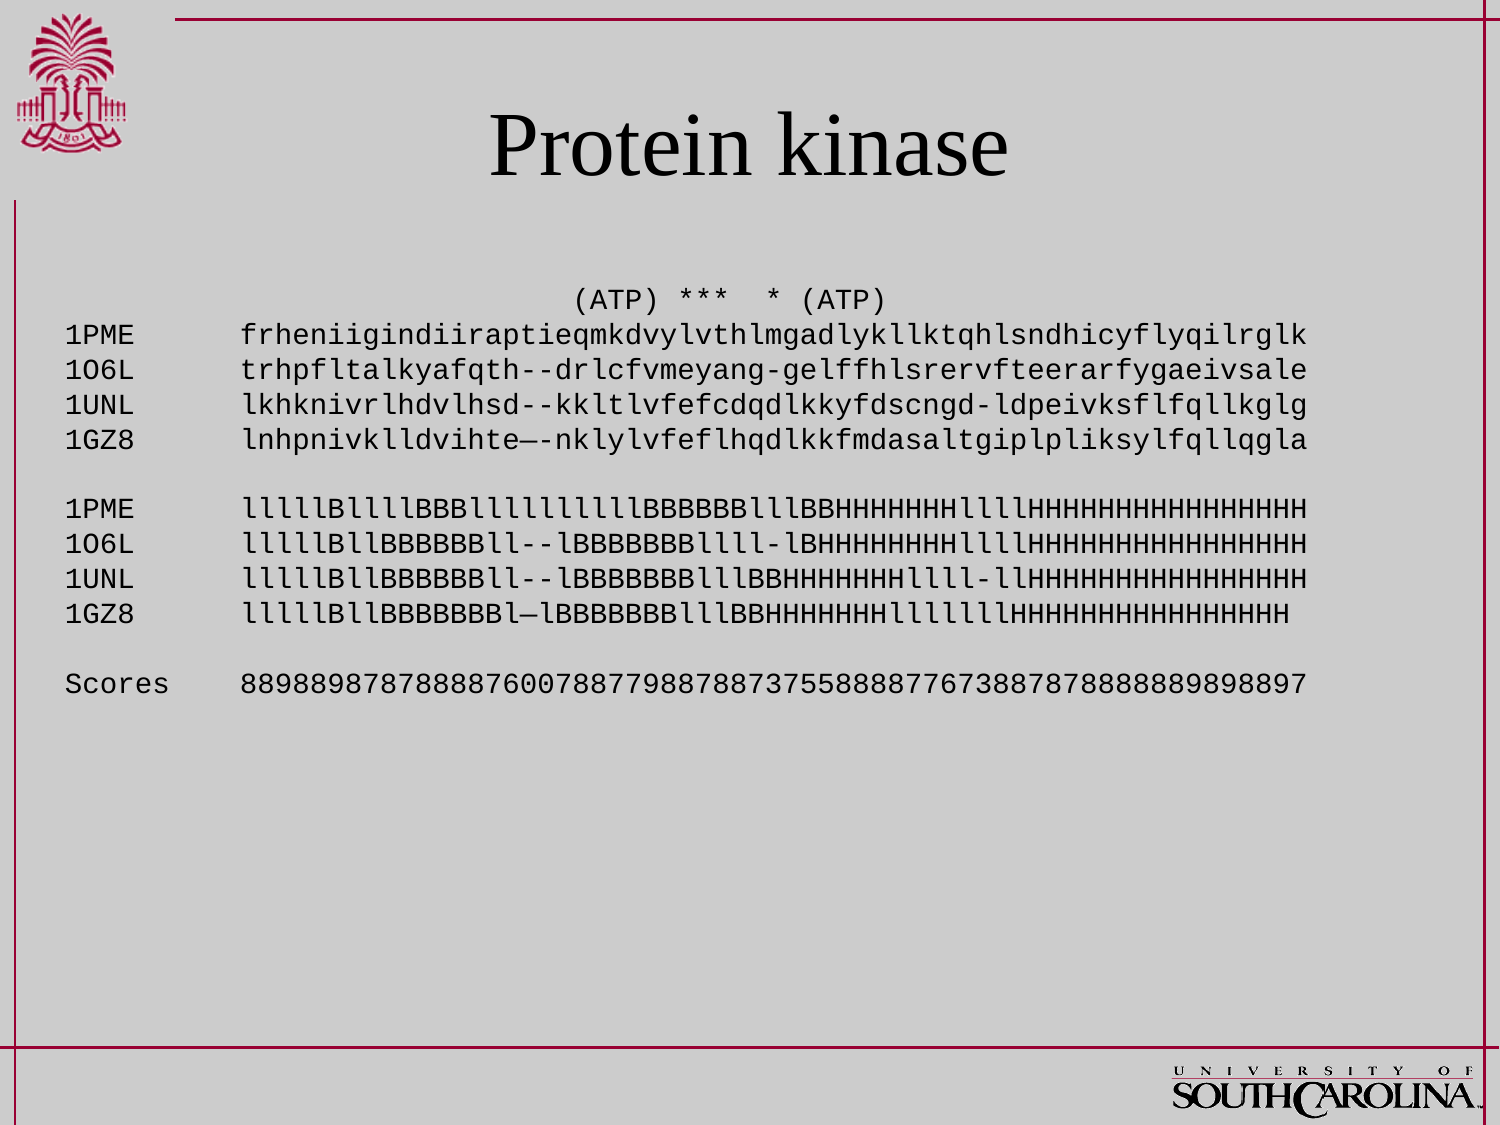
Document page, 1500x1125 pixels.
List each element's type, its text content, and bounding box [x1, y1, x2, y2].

picture [1162, 1049, 1483, 1125]
text_box (ATP) *** * (ATP)‏ 1PME frheniigindiiraptieqmkdvylvthlmgadlykllktqhlsndhicyflyqilrglk 1O6L trhpfltalkyafqth--drlcfvmeyang-gelffhlsrervfteerarfygaeivsale 1UNL lkhknivrlhdvlhsd--kkltlvfefcdqdlkkyfdscngd-ldpeivksflfqllkglg 1GZ8 lnhpnivklldvihte—-nklylvfeflhqdlkkfmdasaltgiplpliksylfqllqgla 1PME lllllBllllBBBllllllllllBBBBBBlllBBHHHHHHHllllHHHHHHHHHHHHHHHH 1O6L lllllBllBBBBBBll--lBBBBBBBllll-lBHHHHHHHHllllHHHHHHHHHHHHHHHH 1UNL lllllBllBBBBBBll--lBBBBBBBlllBBHHHHHHHllll-llHHHHHHHHHHHHHHHH 1GZ8 lllllBllBBBBBBBl—lBBBBBBBlllBBHHHHHHHlllllllHHHHHHHHHHHHHHHH Scores 8898898787888876007887798878873755888877673887878888889898897 [50, 237, 1326, 708]
text_box Protein kinase [75, 45, 1426, 233]
picture [12, 12, 131, 155]
